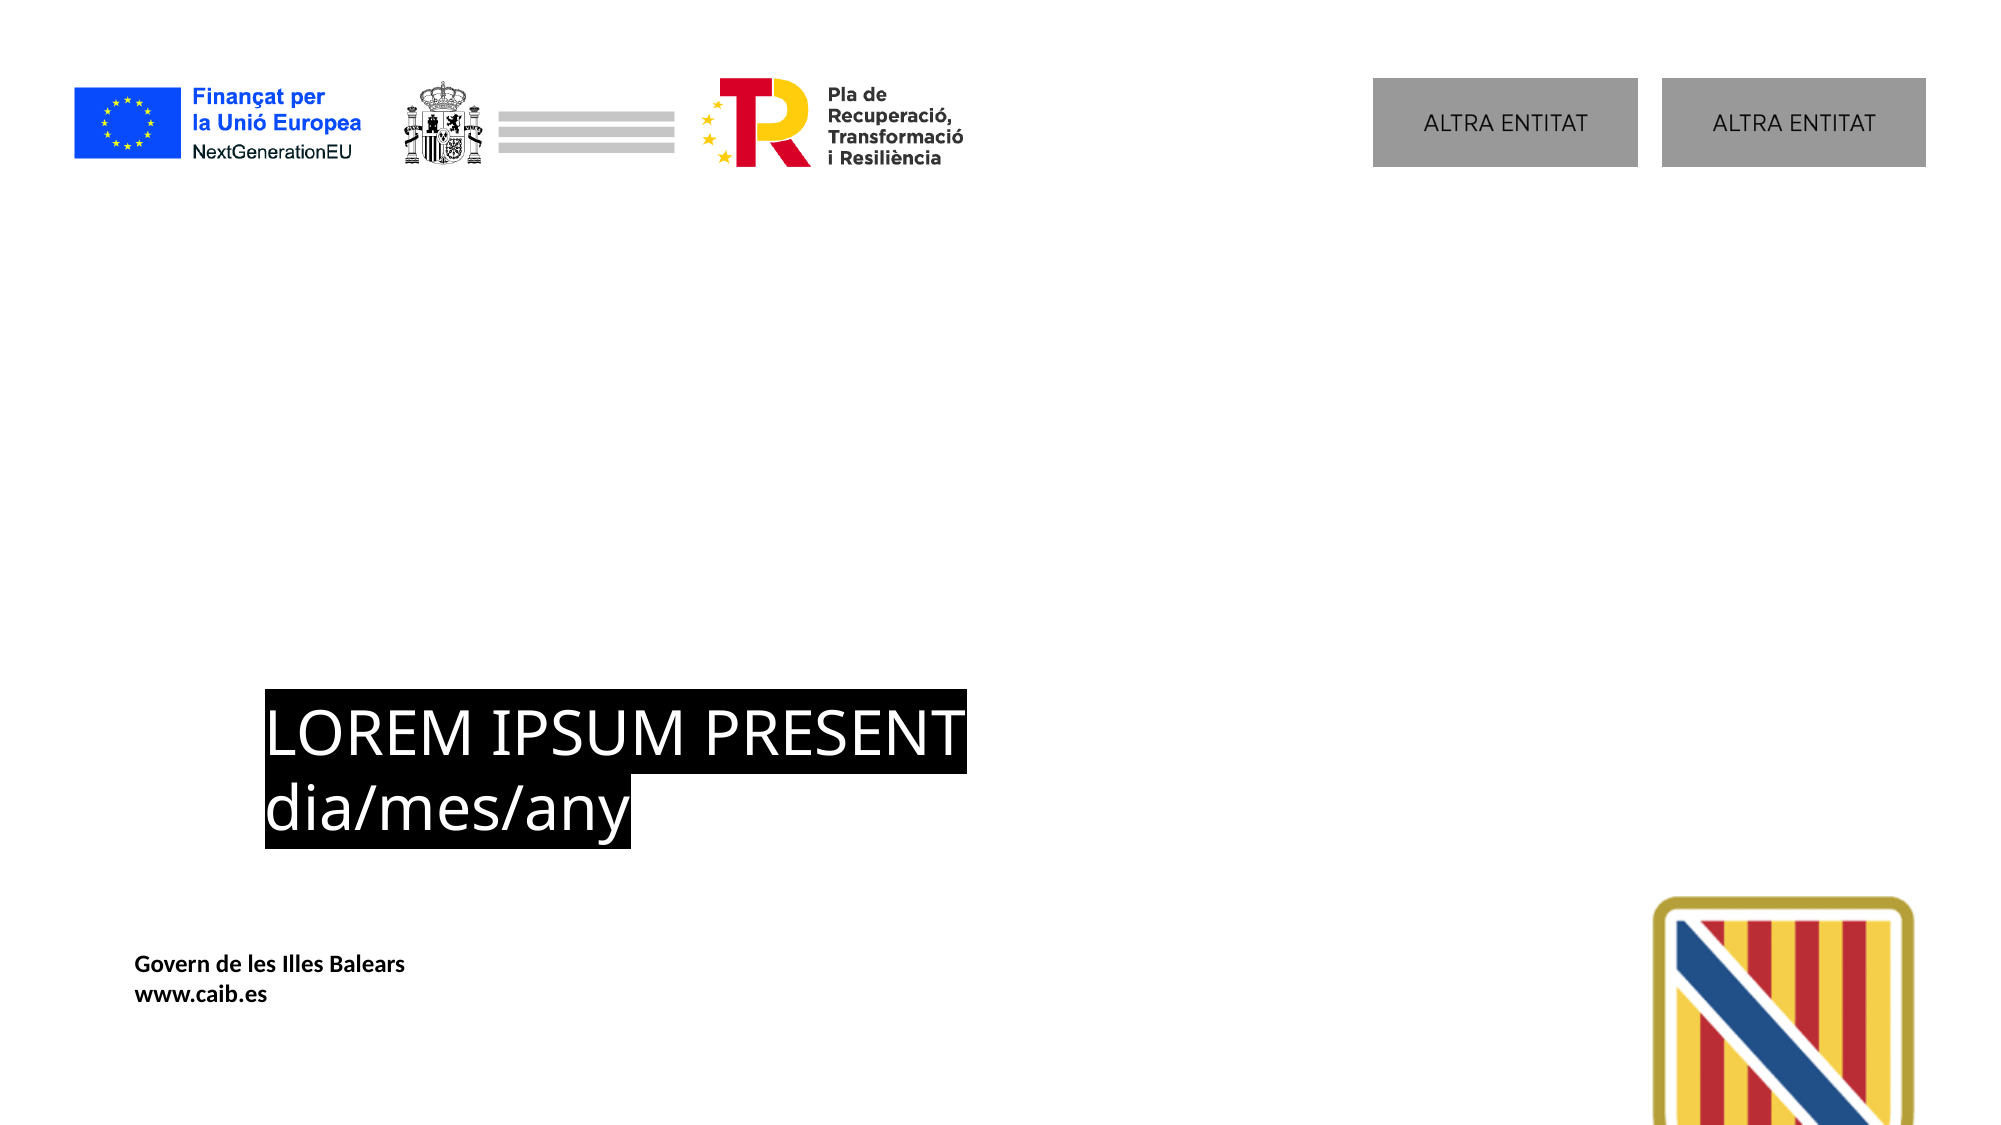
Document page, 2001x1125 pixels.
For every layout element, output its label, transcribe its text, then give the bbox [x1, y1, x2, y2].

text_box Govern de les Illes Balears www.caib.es [120, 940, 421, 1015]
picture [399, 78, 683, 167]
picture [1534, 852, 1965, 1125]
picture [74, 78, 361, 167]
picture [701, 78, 963, 167]
picture [1662, 78, 1926, 167]
text_box LOREM IPSUM PRESENT dia/mes/any [249, 685, 1103, 853]
picture [1373, 78, 1638, 167]
